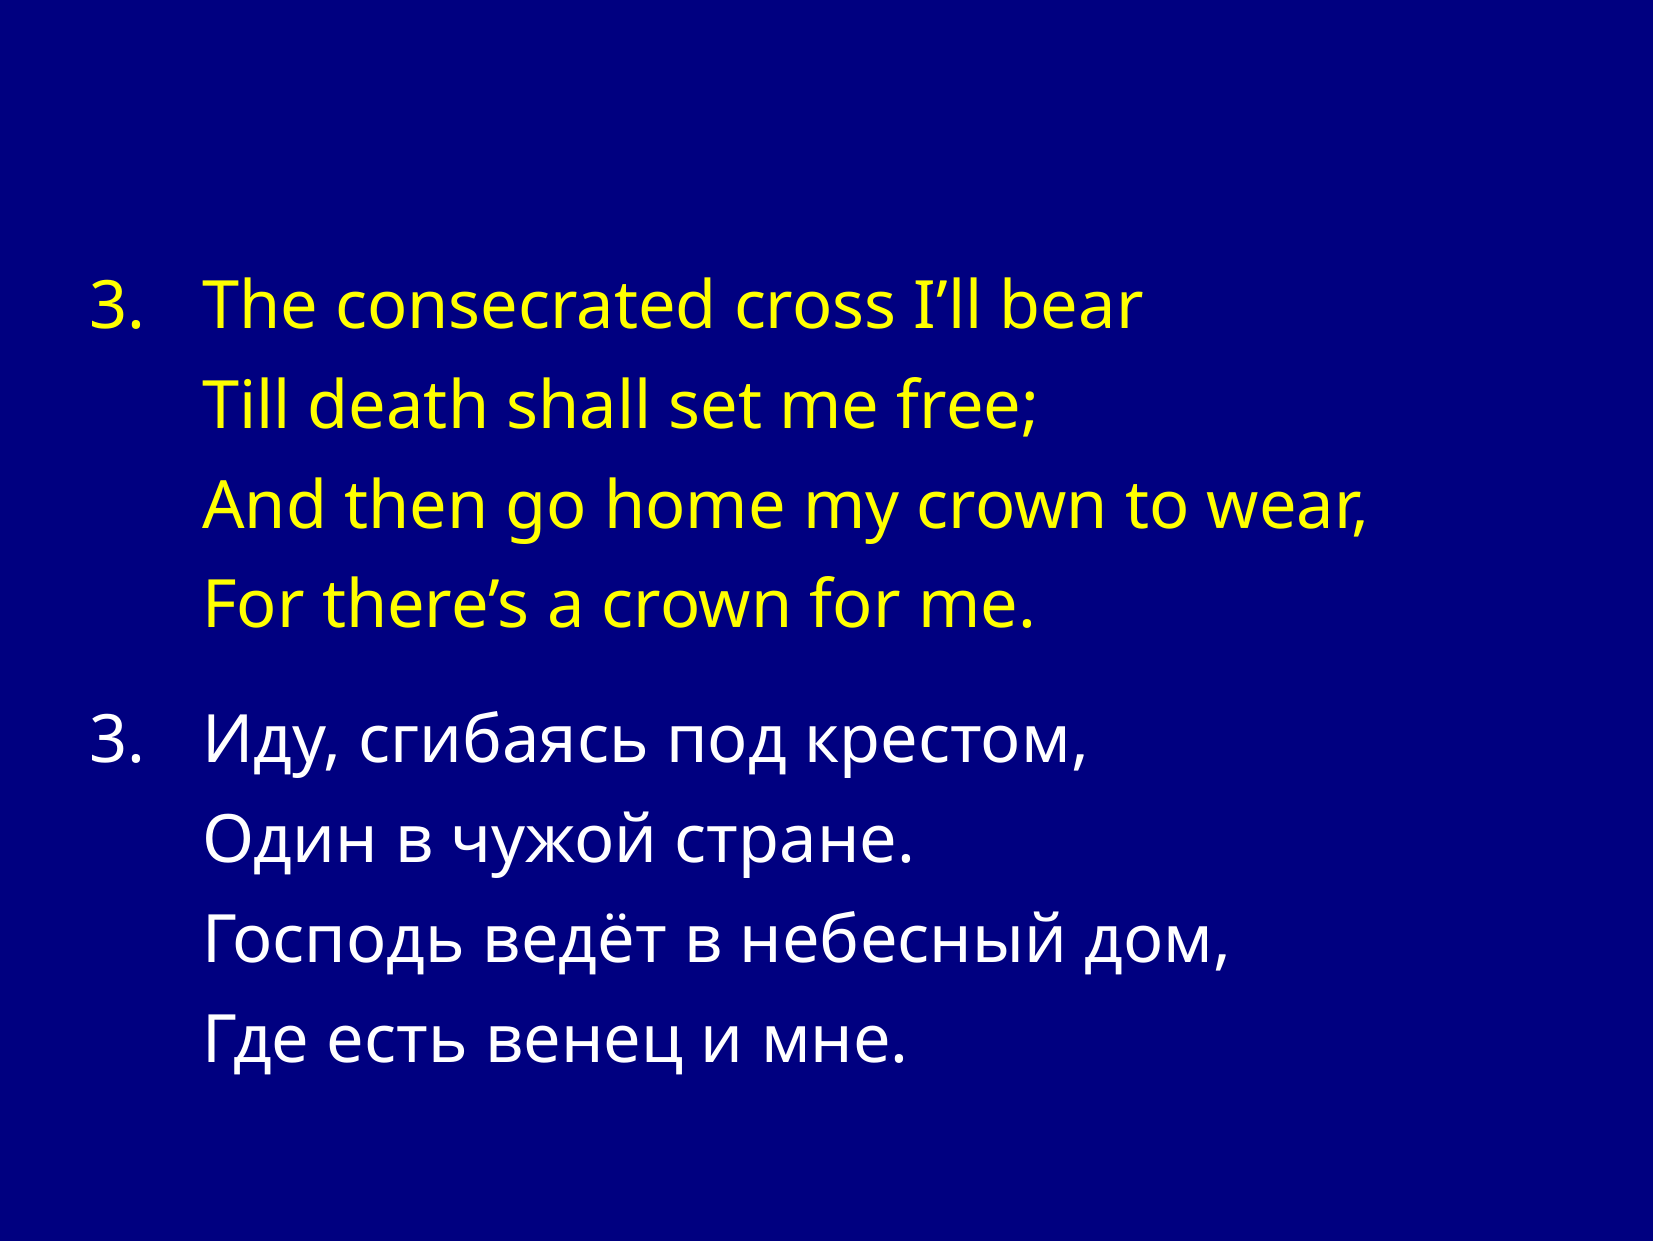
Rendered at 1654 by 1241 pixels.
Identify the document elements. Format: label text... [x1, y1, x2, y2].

text_box 3. Иду, сгибаясь под крестом, Один в чужой стране. Господь ведёт в небесный дом, Где есть венец и мне. [75, 675, 1576, 1163]
text_box 3. The consecrated cross I’ll bear Till death shall set me free; And then go home my crown to wear, For there’s a crown for me. [75, 150, 1576, 638]
